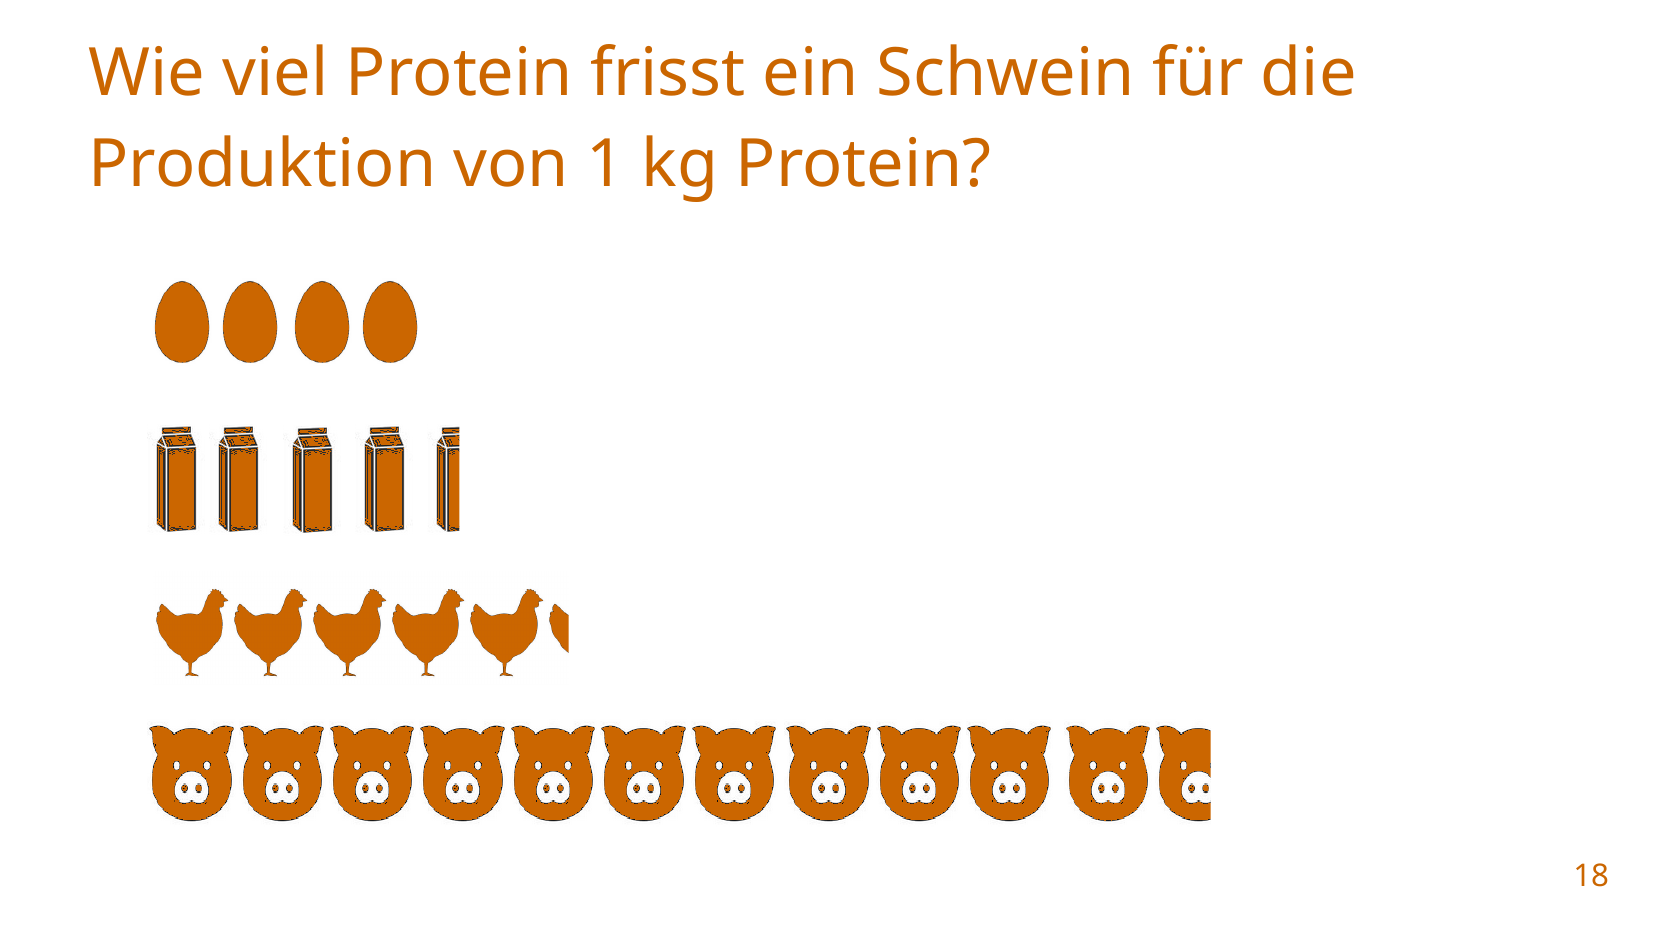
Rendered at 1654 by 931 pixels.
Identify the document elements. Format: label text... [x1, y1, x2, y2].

picture [427, 424, 460, 539]
picture [147, 424, 205, 539]
picture [283, 425, 341, 540]
picture [153, 571, 569, 685]
picture [287, 278, 424, 368]
picture [147, 708, 781, 827]
picture [147, 278, 284, 368]
picture [209, 424, 267, 539]
picture [355, 424, 413, 539]
picture [784, 708, 1056, 827]
picture [1064, 708, 1211, 827]
title Wie viel Protein frisst ein Schwein für die Produktion von 1 kg Protein? [88, 37, 1489, 193]
